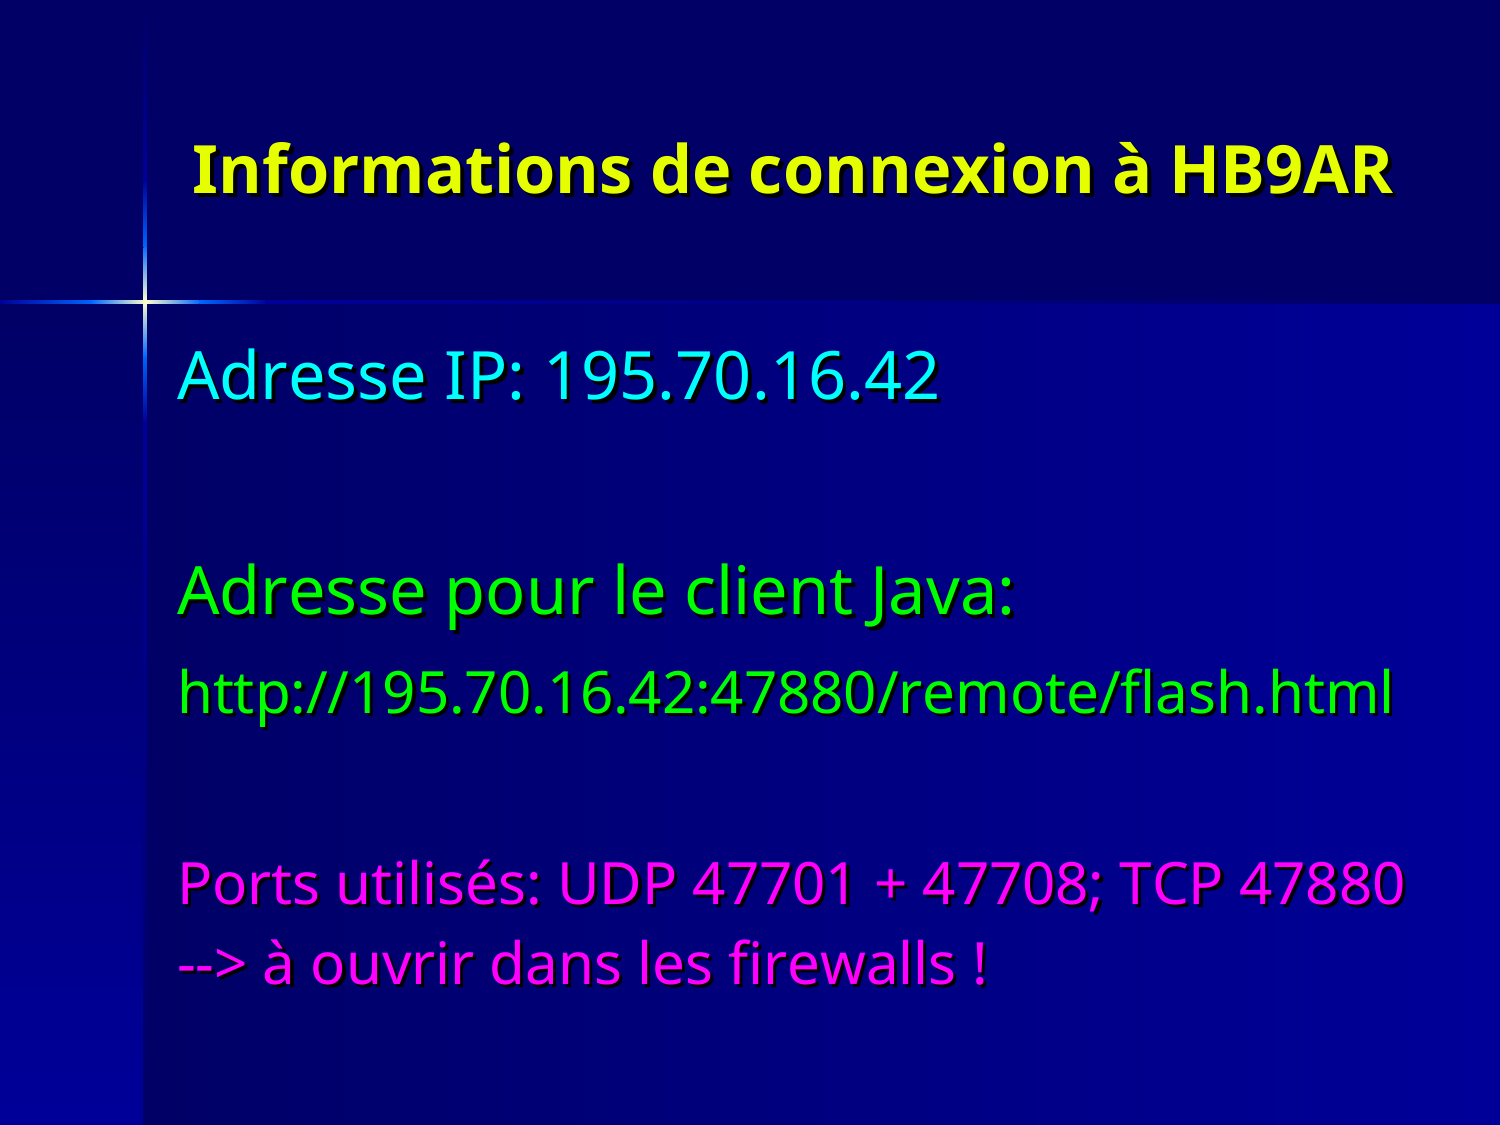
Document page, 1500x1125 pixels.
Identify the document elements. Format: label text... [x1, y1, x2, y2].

subtitle Adresse IP: 195.70.16.42 Adresse pour le client Java: http://195.70.16.42:47880/remote/flash.html Ports utilisés: UDP 47701 + 47708; TCP 47880 --> à ouvrir dans les firewalls ! [177, 324, 1477, 1005]
title Informations de connexion à HB9AR [174, 49, 1413, 286]
